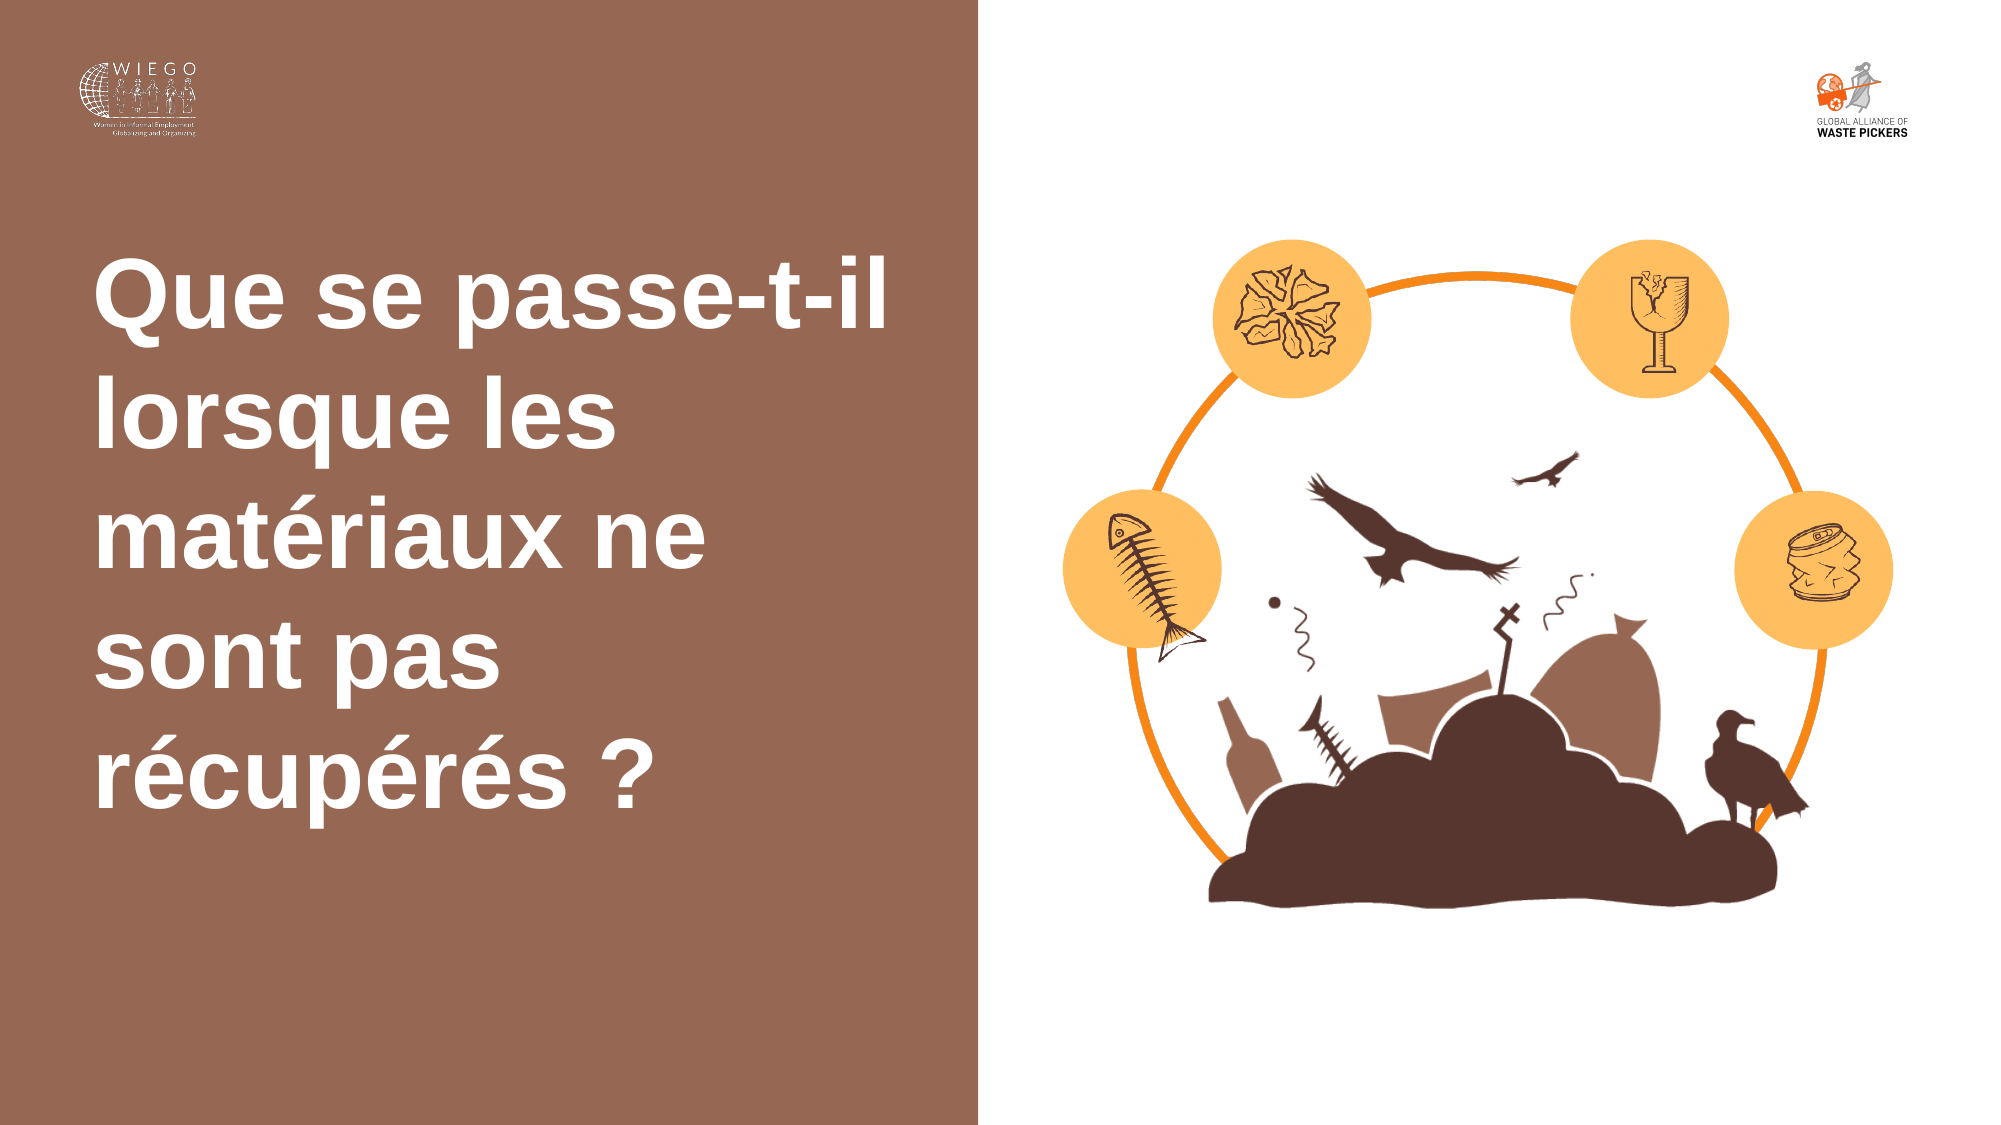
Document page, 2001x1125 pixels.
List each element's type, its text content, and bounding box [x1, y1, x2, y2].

picture [79, 62, 196, 137]
picture [1004, 209, 2000, 989]
text_box Que se passe-t-il lorsque les matériaux ne sont pas récupérés ? [77, 213, 913, 844]
picture [1817, 62, 1908, 137]
